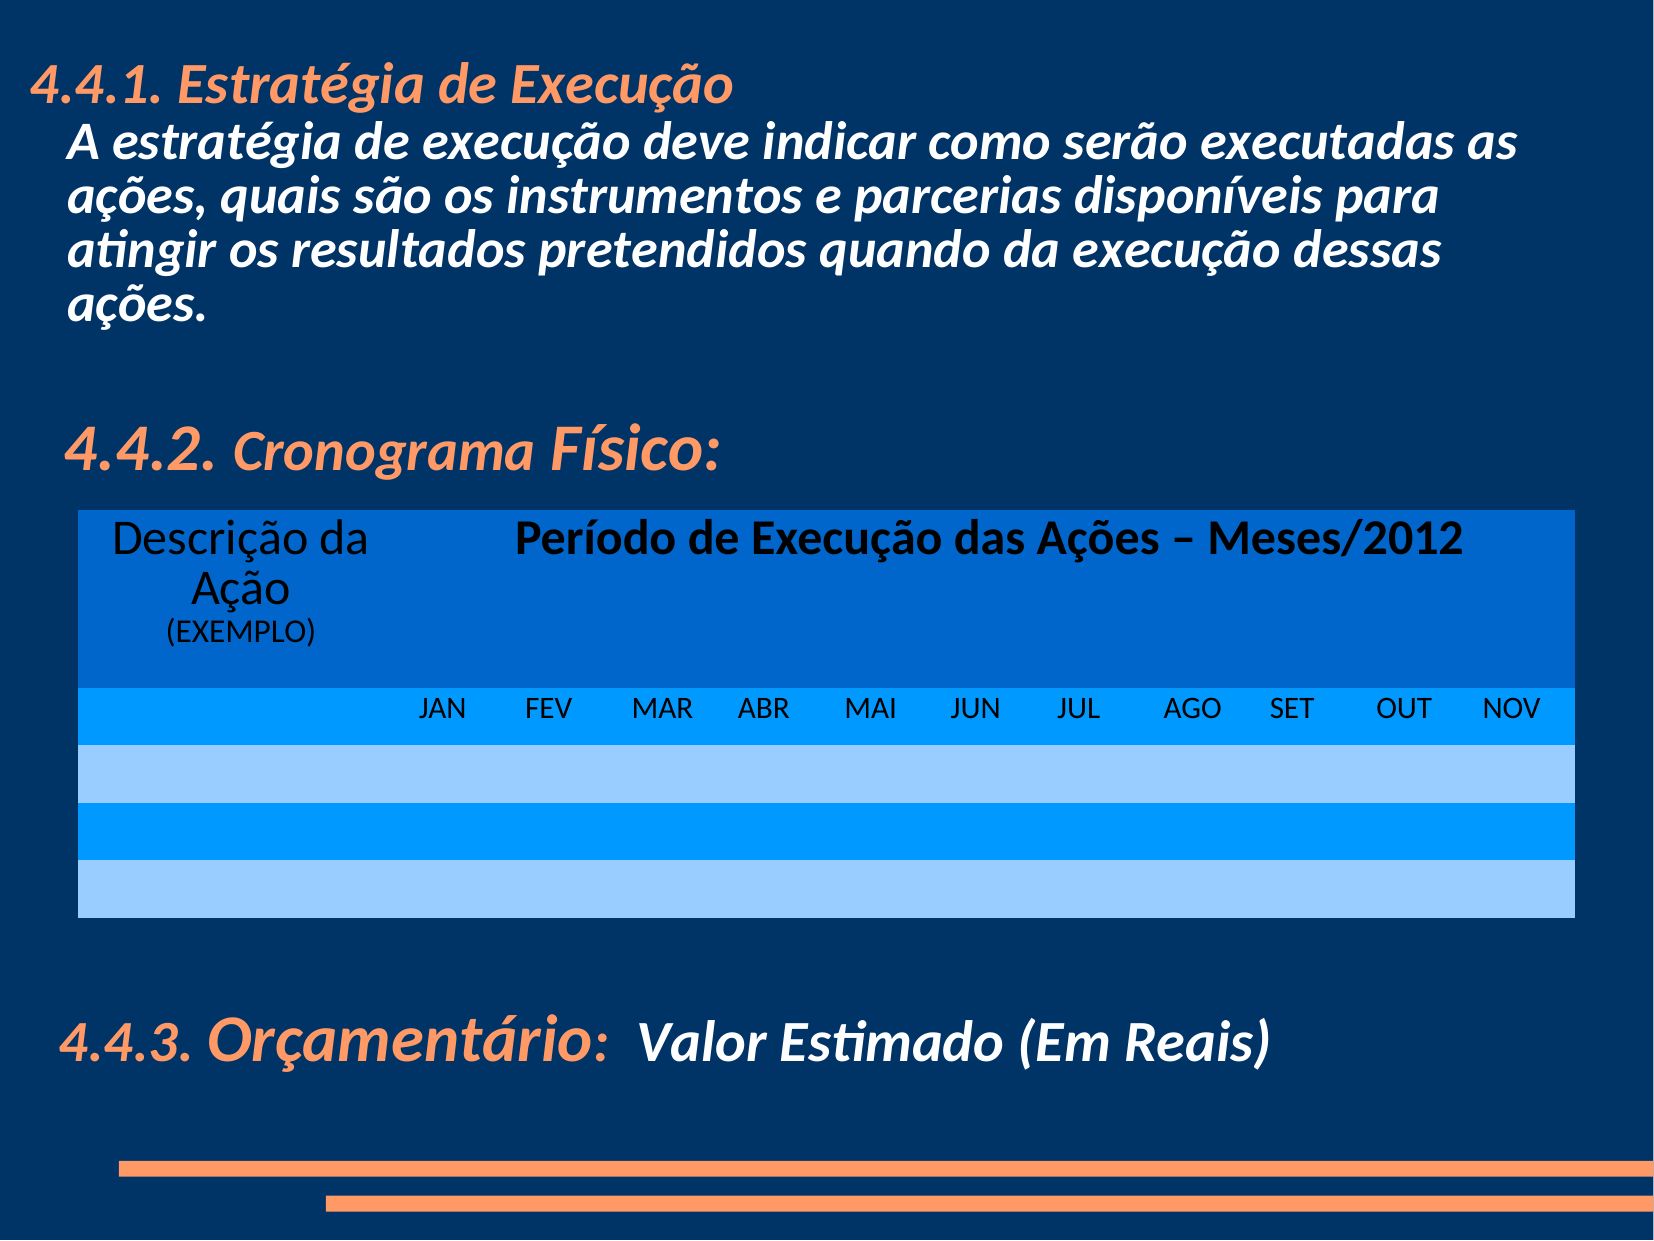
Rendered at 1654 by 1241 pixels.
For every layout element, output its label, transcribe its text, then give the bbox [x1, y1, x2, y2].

table_cell [1468, 860, 1575, 918]
table_cell SET [1255, 688, 1361, 745]
table_cell [617, 803, 723, 860]
title 4.4.1. Estratégia de Execução A estratégia de execução deve indicar como serão executadas as ações, quais são os instrumentos e parcerias disponíveis para atingir os resultados pretendidos quando da execução dessas ações. [29, 29, 1531, 552]
table_cell [1042, 860, 1149, 918]
table_cell [830, 745, 936, 803]
table_cell [511, 860, 617, 918]
table_cell [1255, 803, 1361, 860]
table_cell [936, 803, 1042, 860]
table_cell [78, 688, 404, 745]
table_cell [1149, 803, 1255, 860]
table_cell JAN [404, 688, 511, 745]
table_cell [78, 745, 404, 803]
table_cell [1468, 745, 1575, 803]
table_cell [617, 860, 723, 918]
table_cell OUT [1361, 688, 1468, 745]
table_cell [404, 803, 511, 860]
table_cell [1042, 745, 1149, 803]
table_cell [1361, 860, 1468, 918]
table_cell [723, 803, 830, 860]
table_cell [404, 860, 511, 918]
text_box 4.4.2. Cronograma Físico: [63, 413, 886, 496]
table_cell [830, 803, 936, 860]
table_cell ABR [723, 688, 830, 745]
text_box 4.4.3. Orçamentário: Valor Estimado (Em Reais) [59, 1003, 1565, 1086]
table_cell [78, 803, 404, 860]
table_cell [1149, 745, 1255, 803]
table_cell MAI [830, 688, 936, 745]
table_cell MAR [617, 688, 723, 745]
table_cell AGO [1149, 688, 1255, 745]
table_cell [78, 860, 404, 918]
table_cell [1255, 745, 1361, 803]
table_cell [936, 860, 1042, 918]
table_cell [1361, 803, 1468, 860]
table_cell FEV [511, 688, 617, 745]
table_cell NOV [1468, 688, 1575, 745]
table_cell JUL [1042, 688, 1149, 745]
table_cell [617, 745, 723, 803]
table_cell [936, 745, 1042, 803]
table_cell [511, 803, 617, 860]
table_cell [1468, 803, 1575, 860]
table_header Período de Execução das Ações – Meses/2012 [404, 510, 1575, 688]
table_cell [723, 745, 830, 803]
table_header Descrição da Ação (EXEMPLO) [78, 510, 404, 688]
table_cell [723, 860, 830, 918]
table_cell [830, 860, 936, 918]
table_cell [1361, 745, 1468, 803]
table_cell [1042, 803, 1149, 860]
table_cell [511, 745, 617, 803]
table_cell [1149, 860, 1255, 918]
table_cell [404, 745, 511, 803]
table_cell [1255, 860, 1361, 918]
table_cell JUN [936, 688, 1042, 745]
